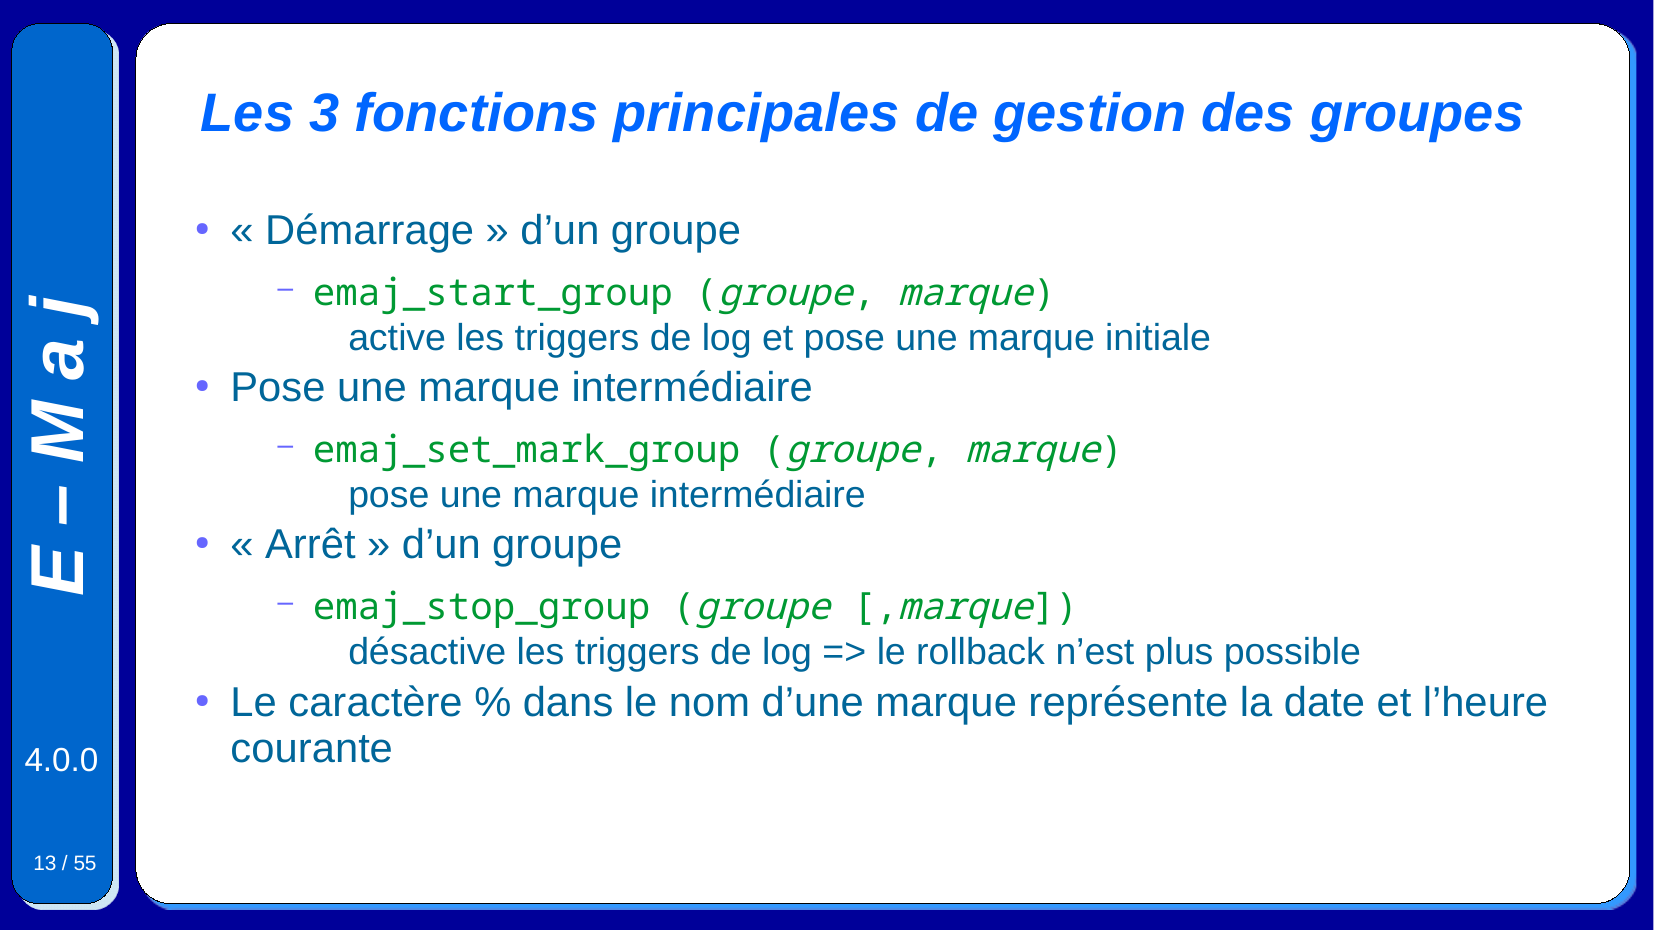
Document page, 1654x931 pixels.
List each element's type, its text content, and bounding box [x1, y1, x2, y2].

title Les 3 fonctions principales de gestion des groupes [200, 34, 1575, 191]
list « Démarrage » d’un groupe emaj_start_group (groupe, marque) active les triggers de log et pose une marque initiale Pose une marque intermédiaire emaj_set_mark_group (groupe, marque) pose une marque intermédiaire « Arrêt » d’un groupe emaj_stop_group (groupe [,marque]) désactive les triggers de log => le rollback n’est plus possible Le caractère % dans le nom d’une marque représente la date et l’heure courante [177, 206, 1587, 854]
